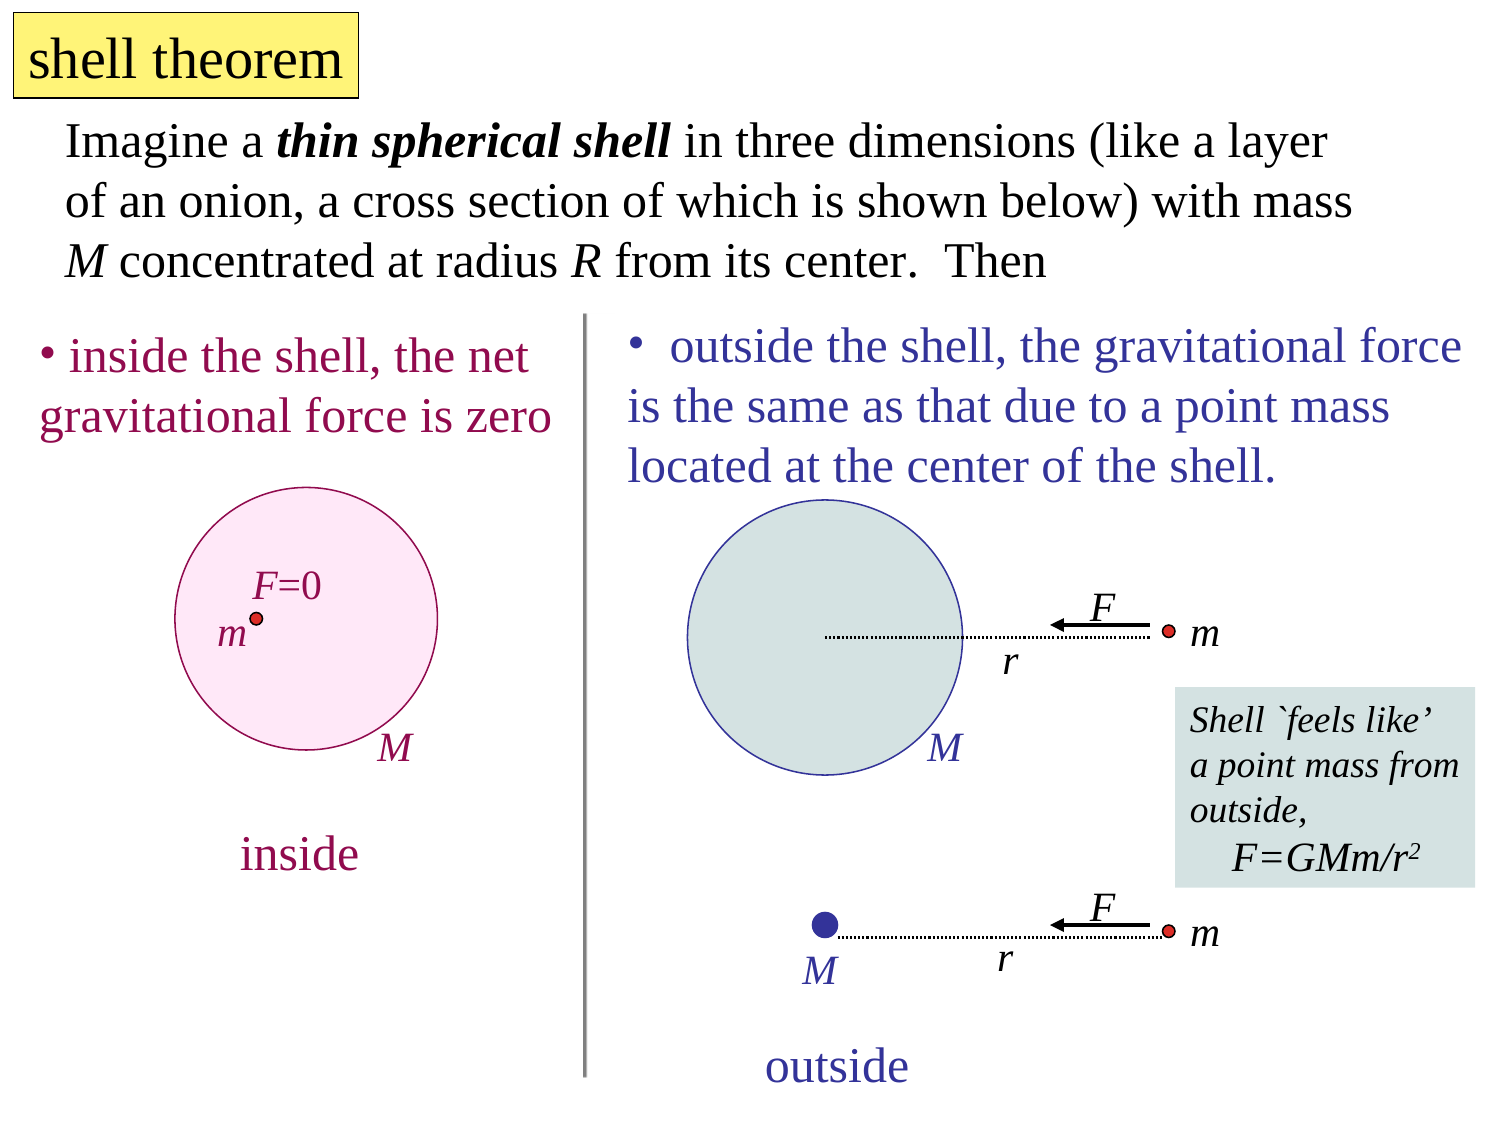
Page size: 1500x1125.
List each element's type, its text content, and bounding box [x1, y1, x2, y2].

text_box m [1175, 597, 1236, 663]
text_box [1162, 924, 1175, 938]
text_box F [1075, 927, 1131, 938]
text_box outside [750, 1024, 937, 1101]
text_box r [982, 922, 1013, 988]
text_box F [1075, 627, 1131, 638]
text_box M [912, 712, 988, 778]
text_box M [362, 712, 438, 778]
text_box Shell `feels like’ a point mass from outside, F=GMm/r2 [1175, 687, 1476, 888]
text_box m [202, 597, 263, 663]
text_box [174, 487, 438, 751]
text_box M [787, 934, 863, 1001]
text_box m [1175, 897, 1236, 963]
text_box F=0 [237, 549, 372, 616]
picture [583, 312, 616, 1080]
text_box r [987, 625, 1018, 691]
text_box inside [225, 812, 387, 888]
text_box outside the shell, the gravitational force is the same as that due to a point mass located at the center of the shell. [612, 305, 1500, 501]
text_box F [1075, 572, 1131, 623]
text_box [1162, 624, 1175, 638]
text_box shell theorem [13, 12, 359, 98]
text_box Imagine a thin spherical shell in three dimensions (like a layer of an onion, a cross section of which is shown below) with mass M concentrated at radius R from its center. Then [50, 99, 1375, 296]
text_box inside the shell, the net gravitational force is zero [24, 315, 568, 451]
text_box [687, 501, 963, 776]
text_box F [1075, 872, 1131, 923]
text_box [812, 912, 838, 934]
